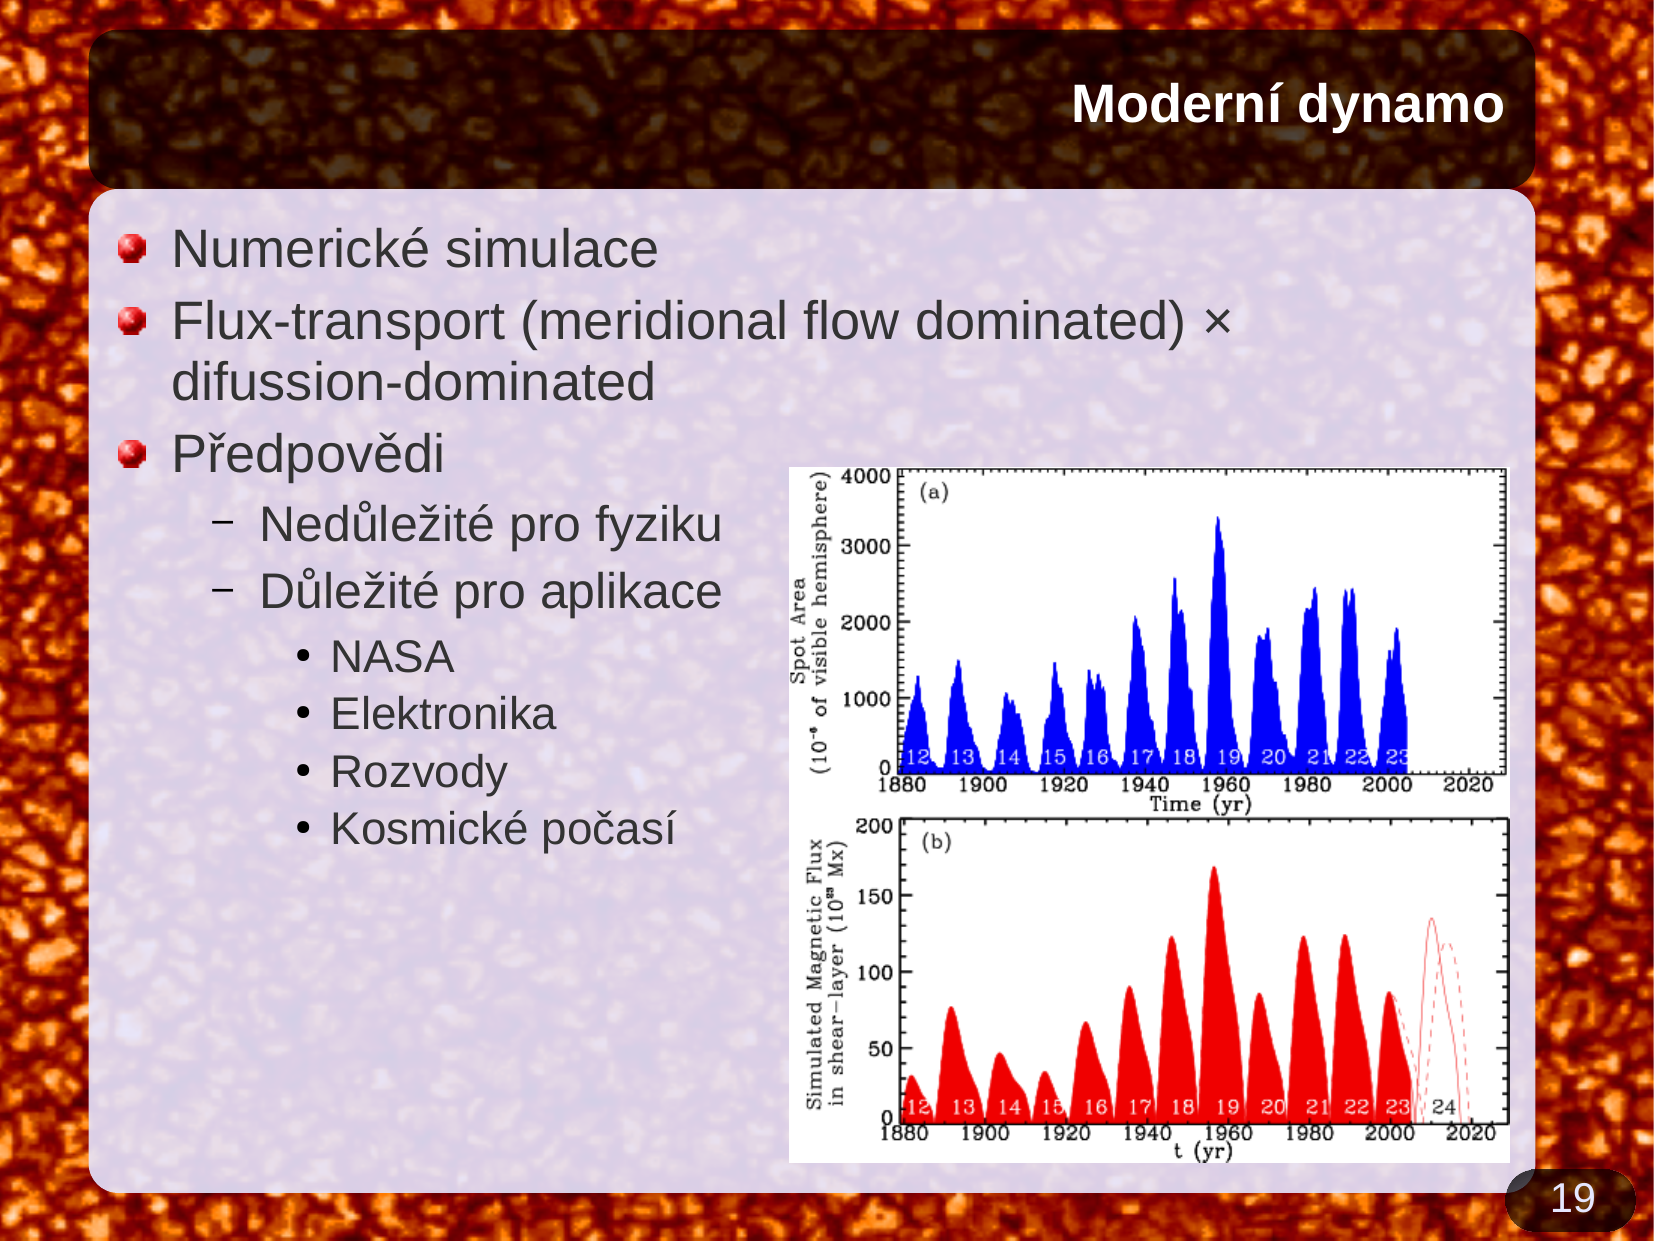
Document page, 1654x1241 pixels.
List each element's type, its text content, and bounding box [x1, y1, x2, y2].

title Moderní dynamo [118, 59, 1506, 148]
list Numerické simulace Flux-transport (meridional flow dominated) × difussion-dominated Předpovědi Nedůležité pro fyziku Důležité pro aplikace NASA Elektronika Rozvody Kosmické počasí [118, 218, 1477, 1152]
picture [0, 0, 1654, 1241]
